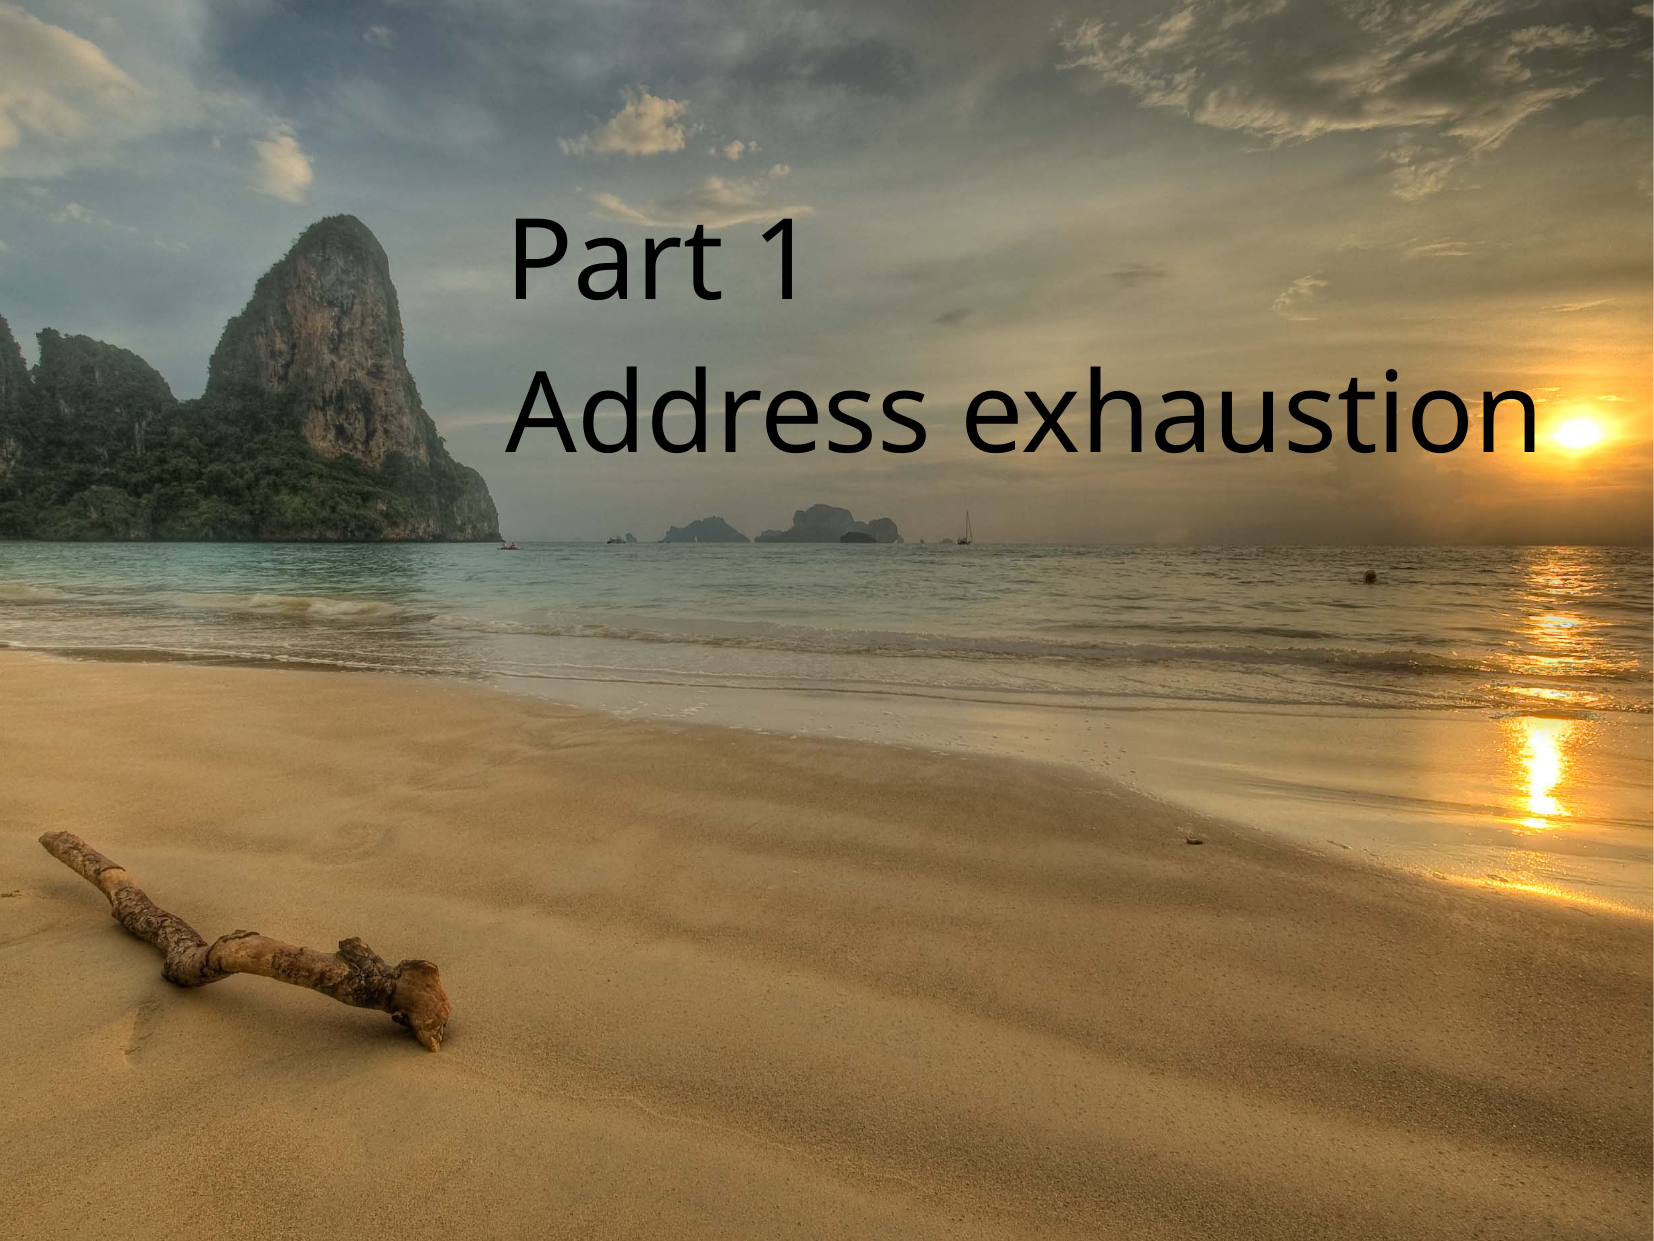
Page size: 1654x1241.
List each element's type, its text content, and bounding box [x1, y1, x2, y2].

picture [0, 0, 1654, 1241]
title Part 1 Address exhaustion [505, 0, 1592, 665]
